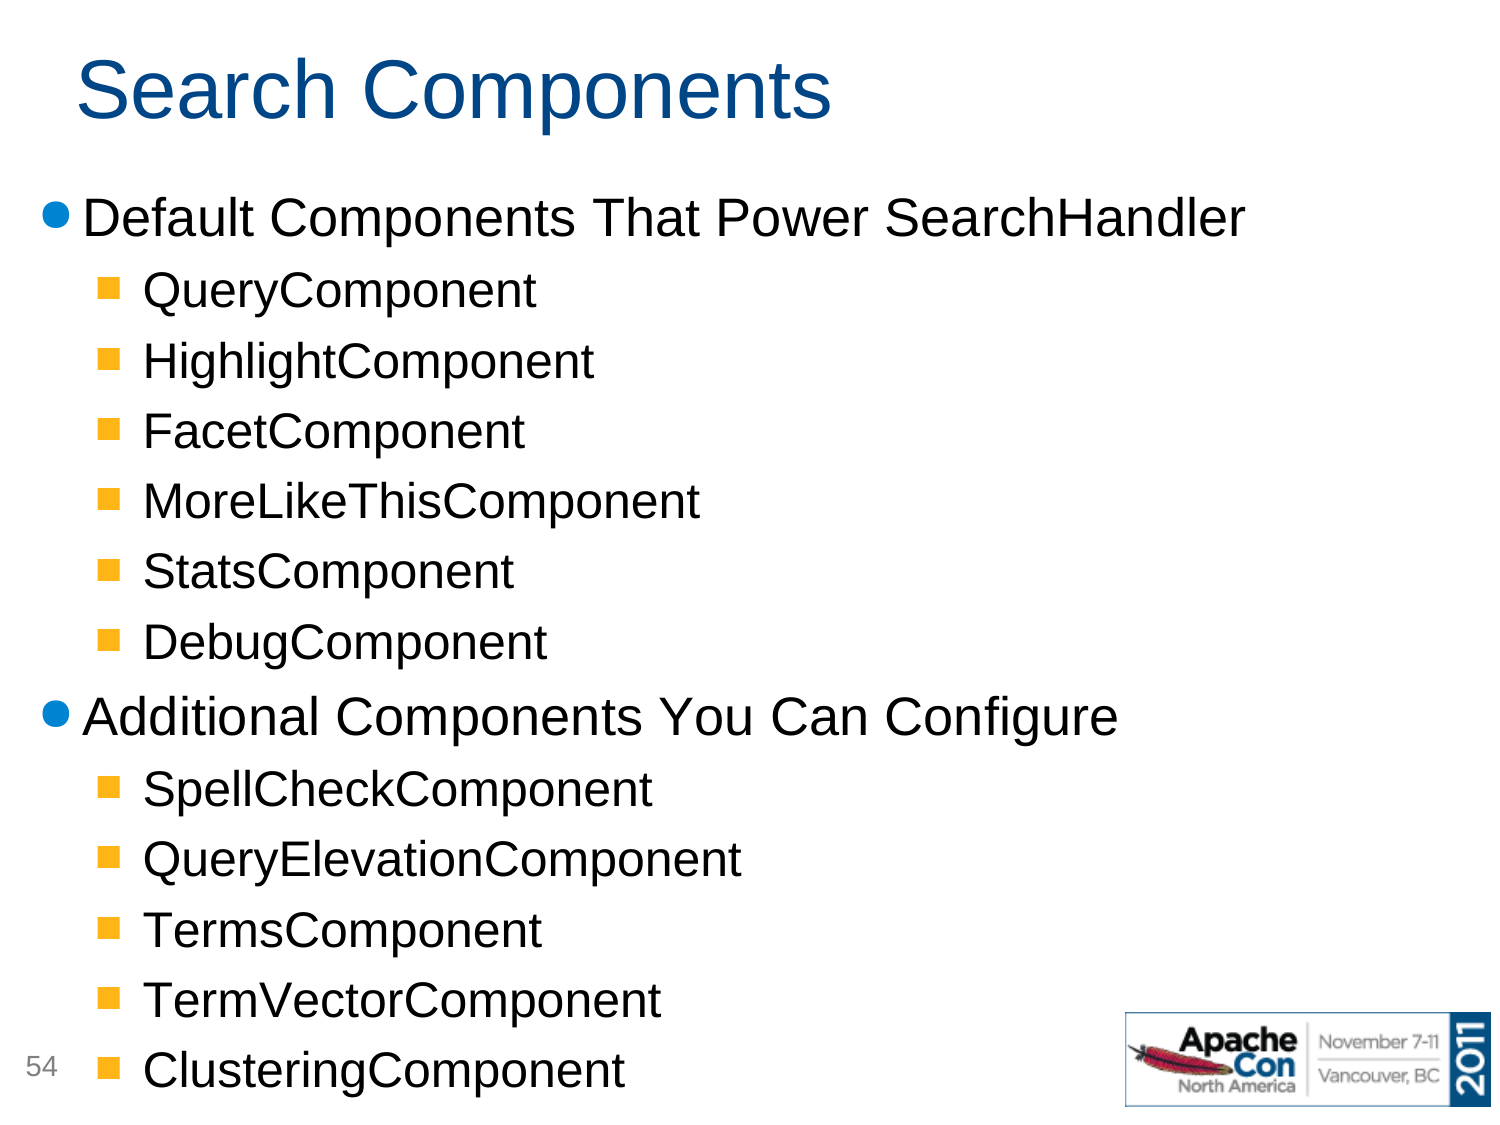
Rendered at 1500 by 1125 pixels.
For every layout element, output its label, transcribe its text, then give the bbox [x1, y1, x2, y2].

list Default Components That Power SearchHandler QueryComponent HighlightComponent FacetComponent MoreLikeThisComponent StatsComponent DebugComponent Additional Components You Can Configure SpellCheckComponent QueryElevationComponent TermsComponent TermVectorComponent ClusteringComponent [37, 187, 1463, 1099]
title Search Components [75, 0, 1425, 181]
picture [1125, 1012, 1491, 1107]
